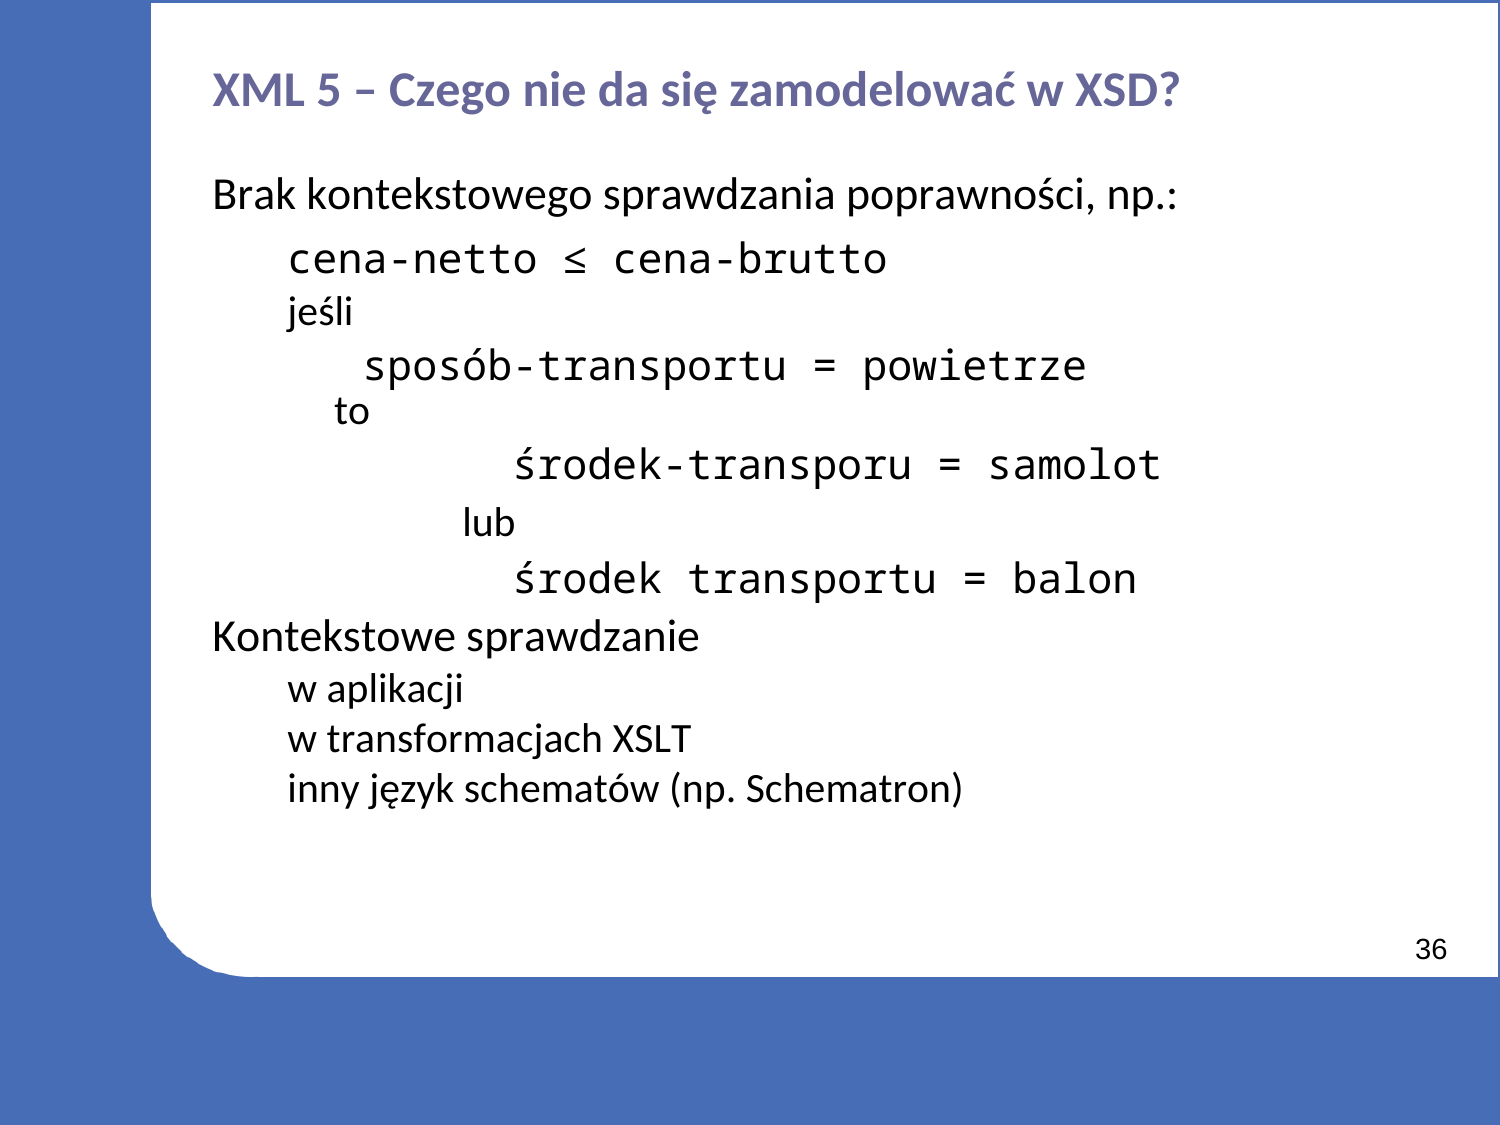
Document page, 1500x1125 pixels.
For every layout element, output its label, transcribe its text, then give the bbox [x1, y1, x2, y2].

title XML 5 – Czego nie da się zamodelować w XSD? [212, 24, 1447, 164]
list Brak kontekstowego sprawdzania poprawności, np.: cena-netto ≤ cena-brutto jeśli sposób-transportu = powietrze to środek-transporu = samolot lub środek transportu = balon Kontekstowe sprawdzanie w aplikacji w transformacjach XSLT inny język schematów (np. Schematron) [212, 174, 1448, 911]
picture [0, 0, 1500, 1125]
